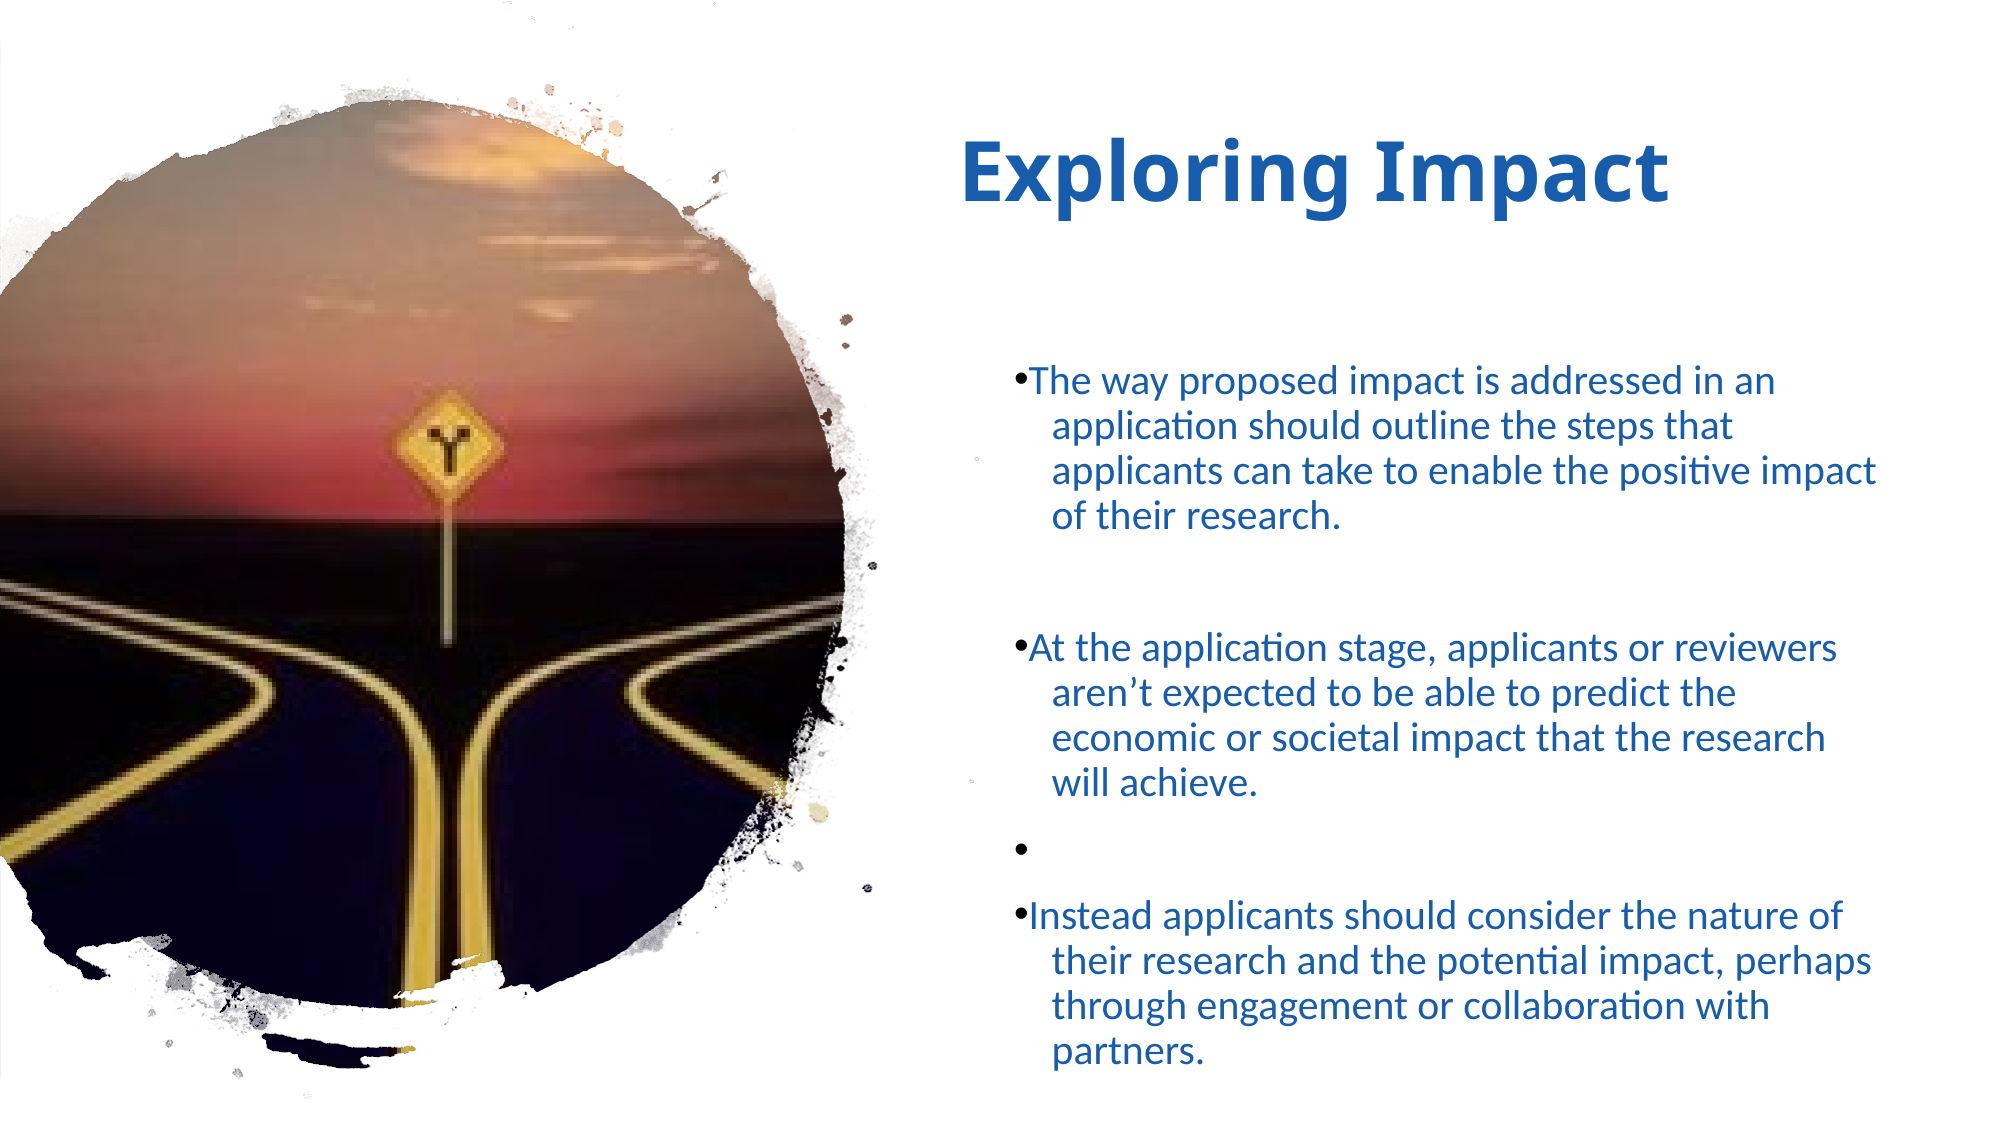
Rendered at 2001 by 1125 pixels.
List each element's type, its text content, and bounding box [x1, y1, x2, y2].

text_box Exploring Impact [943, 56, 1760, 294]
picture [0, 0, 2000, 1125]
text_box The way proposed impact is addressed in an application should outline the steps that applicants can take to enable the positive impact of their research. At the application stage, applicants or reviewers aren’t expected to be able to predict the economic or societal impact that the research will achieve. Instead applicants should consider the nature of their research and the potential impact, perhaps through engagement or collaboration with partners. [999, 350, 1903, 995]
